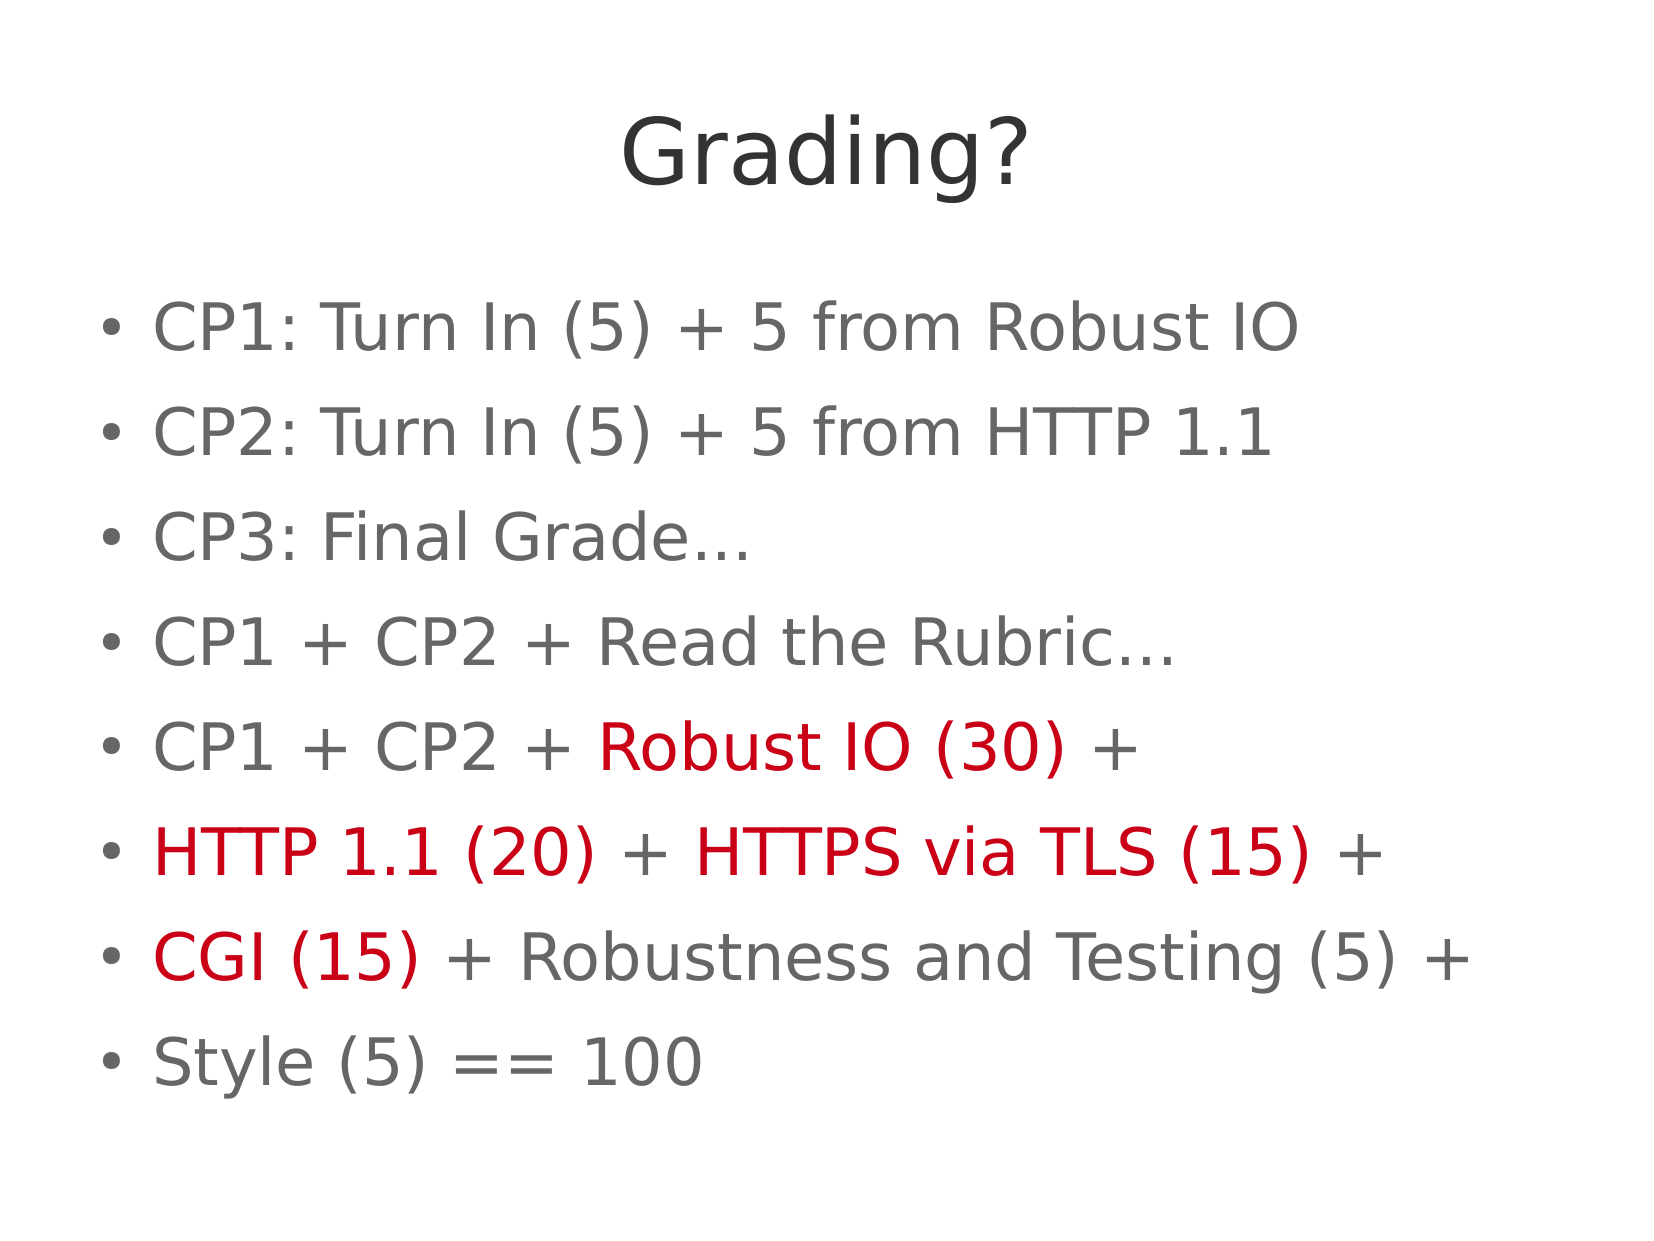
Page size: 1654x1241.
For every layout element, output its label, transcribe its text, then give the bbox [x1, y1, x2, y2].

title Grading? [82, 49, 1571, 257]
list CP1: Turn In (5) + 5 from Robust IO CP2: Turn In (5) + 5 from HTTP 1.1 CP3: Final Grade... CP1 + CP2 + Read the Rubric... CP1 + CP2 + Robust IO (30) + HTTP 1.1 (20) + HTTPS via TLS (15) + CGI (15) + Robustness and Testing (5) + Style (5) == 100 [82, 290, 1571, 1109]
